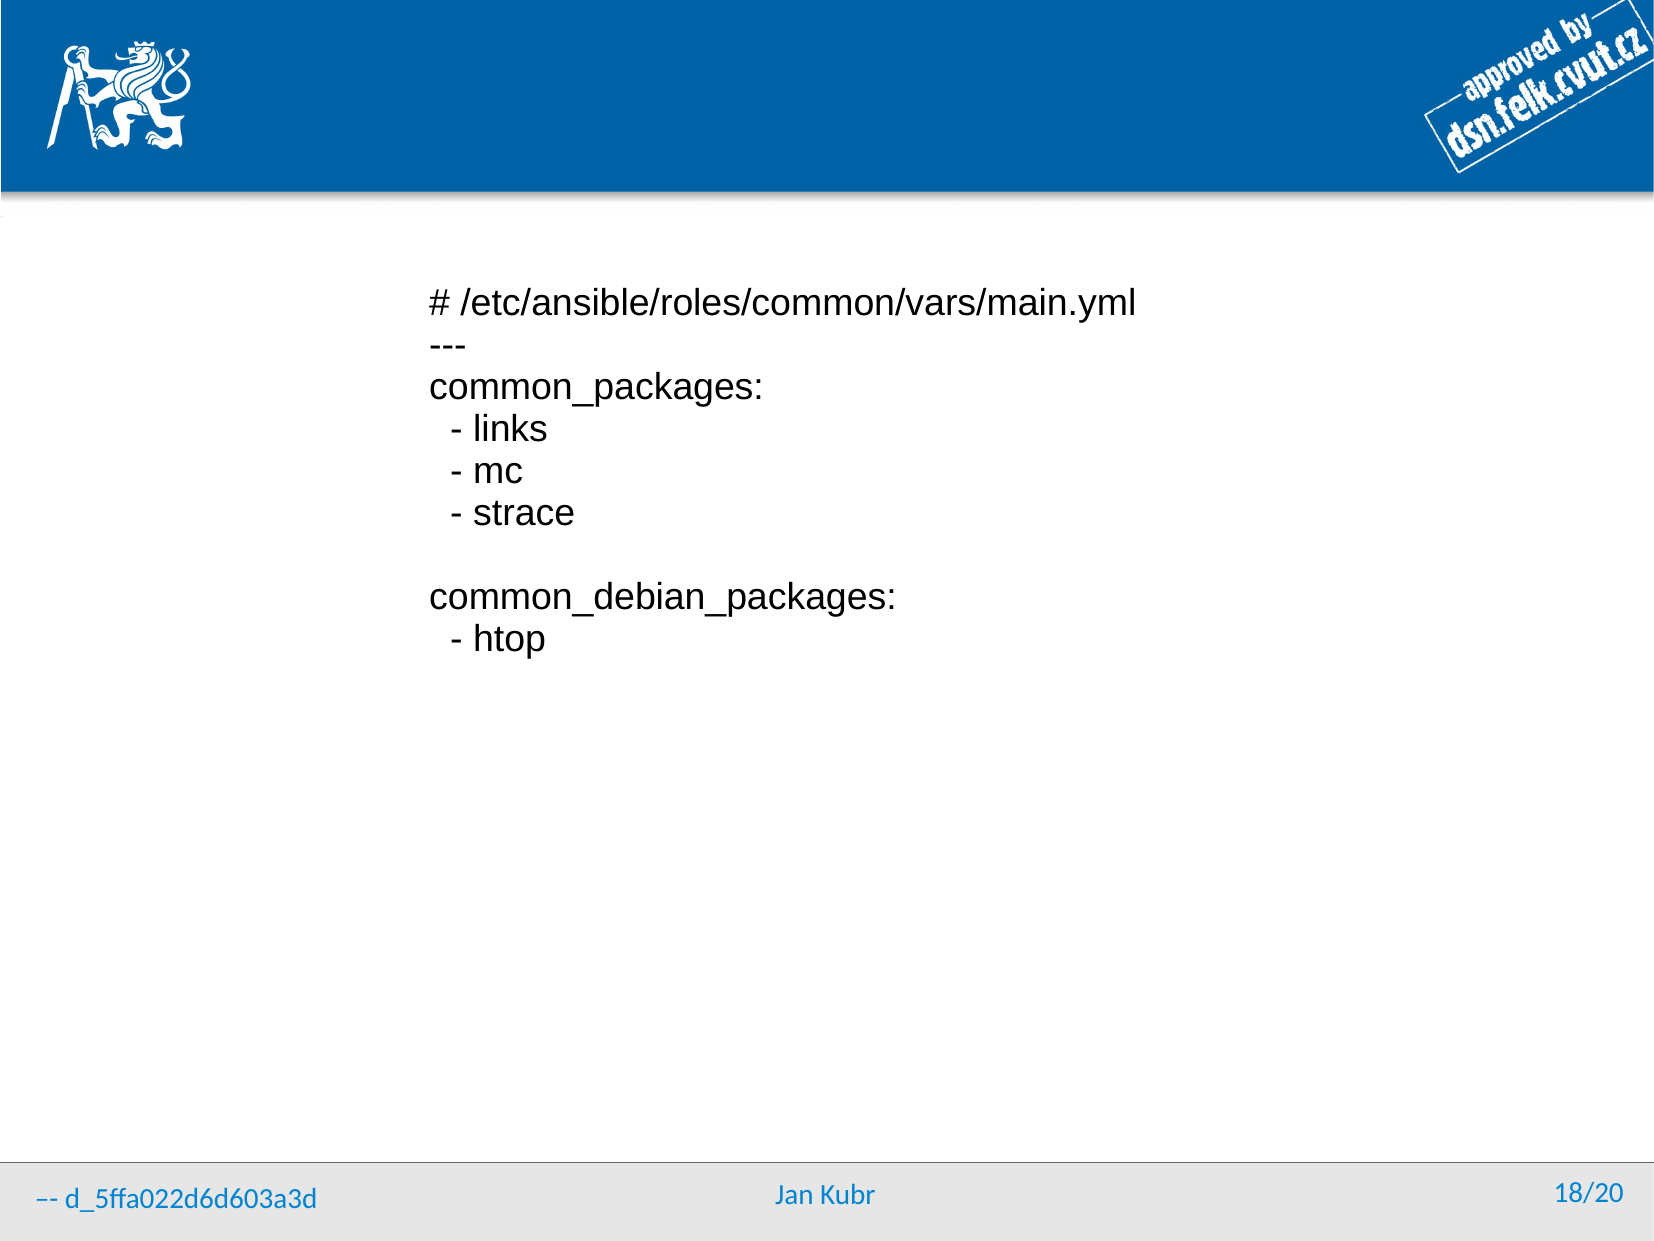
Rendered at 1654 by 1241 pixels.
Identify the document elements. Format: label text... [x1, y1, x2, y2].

picture [1, 0, 1654, 217]
text_box # /etc/ansible/roles/common/vars/main.yml --- common_packages: - links - mc - strace common_debian_packages: - htop [414, 273, 1152, 709]
